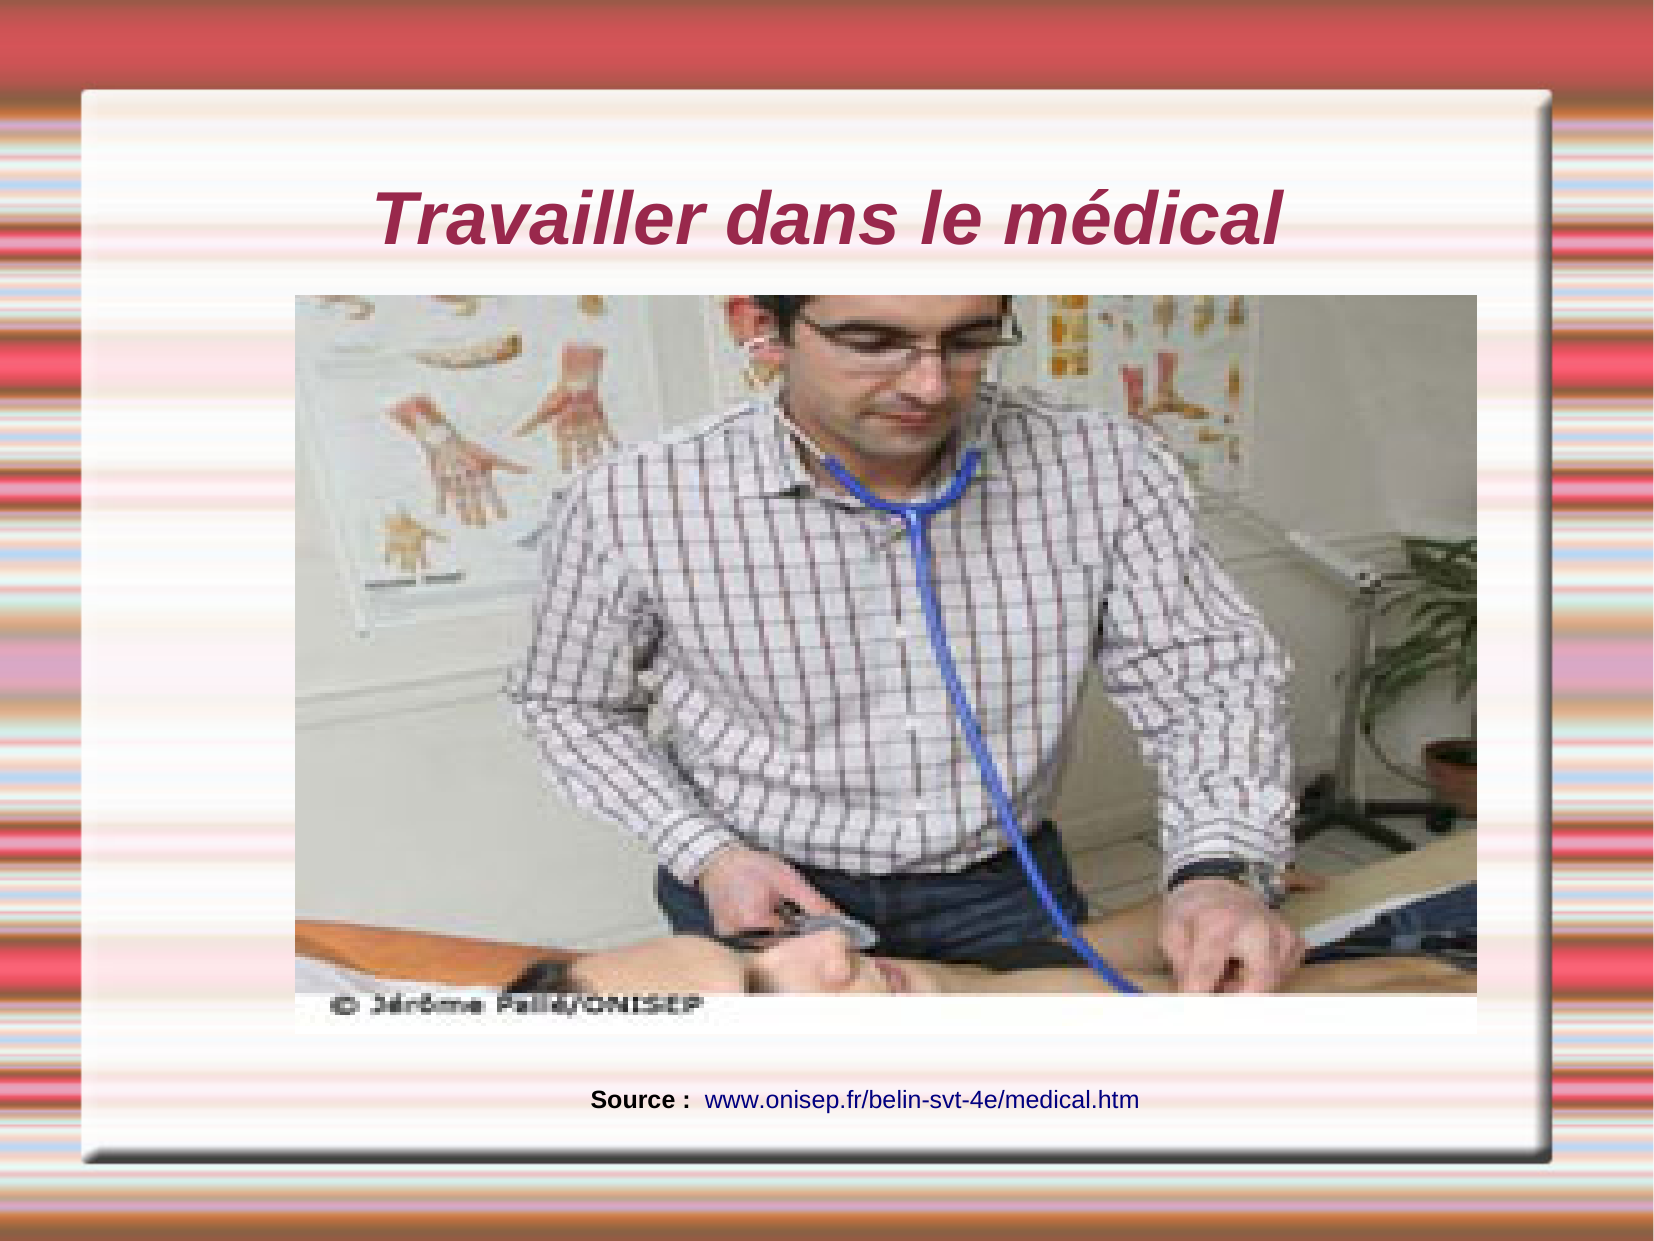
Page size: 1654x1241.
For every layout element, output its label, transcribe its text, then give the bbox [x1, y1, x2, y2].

text_box Source : www.onisep.fr/belin-svt-4e/medical.htm [590, 1062, 1329, 1147]
picture [0, 0, 1654, 1241]
title Travailler dans le médical [121, 114, 1534, 322]
